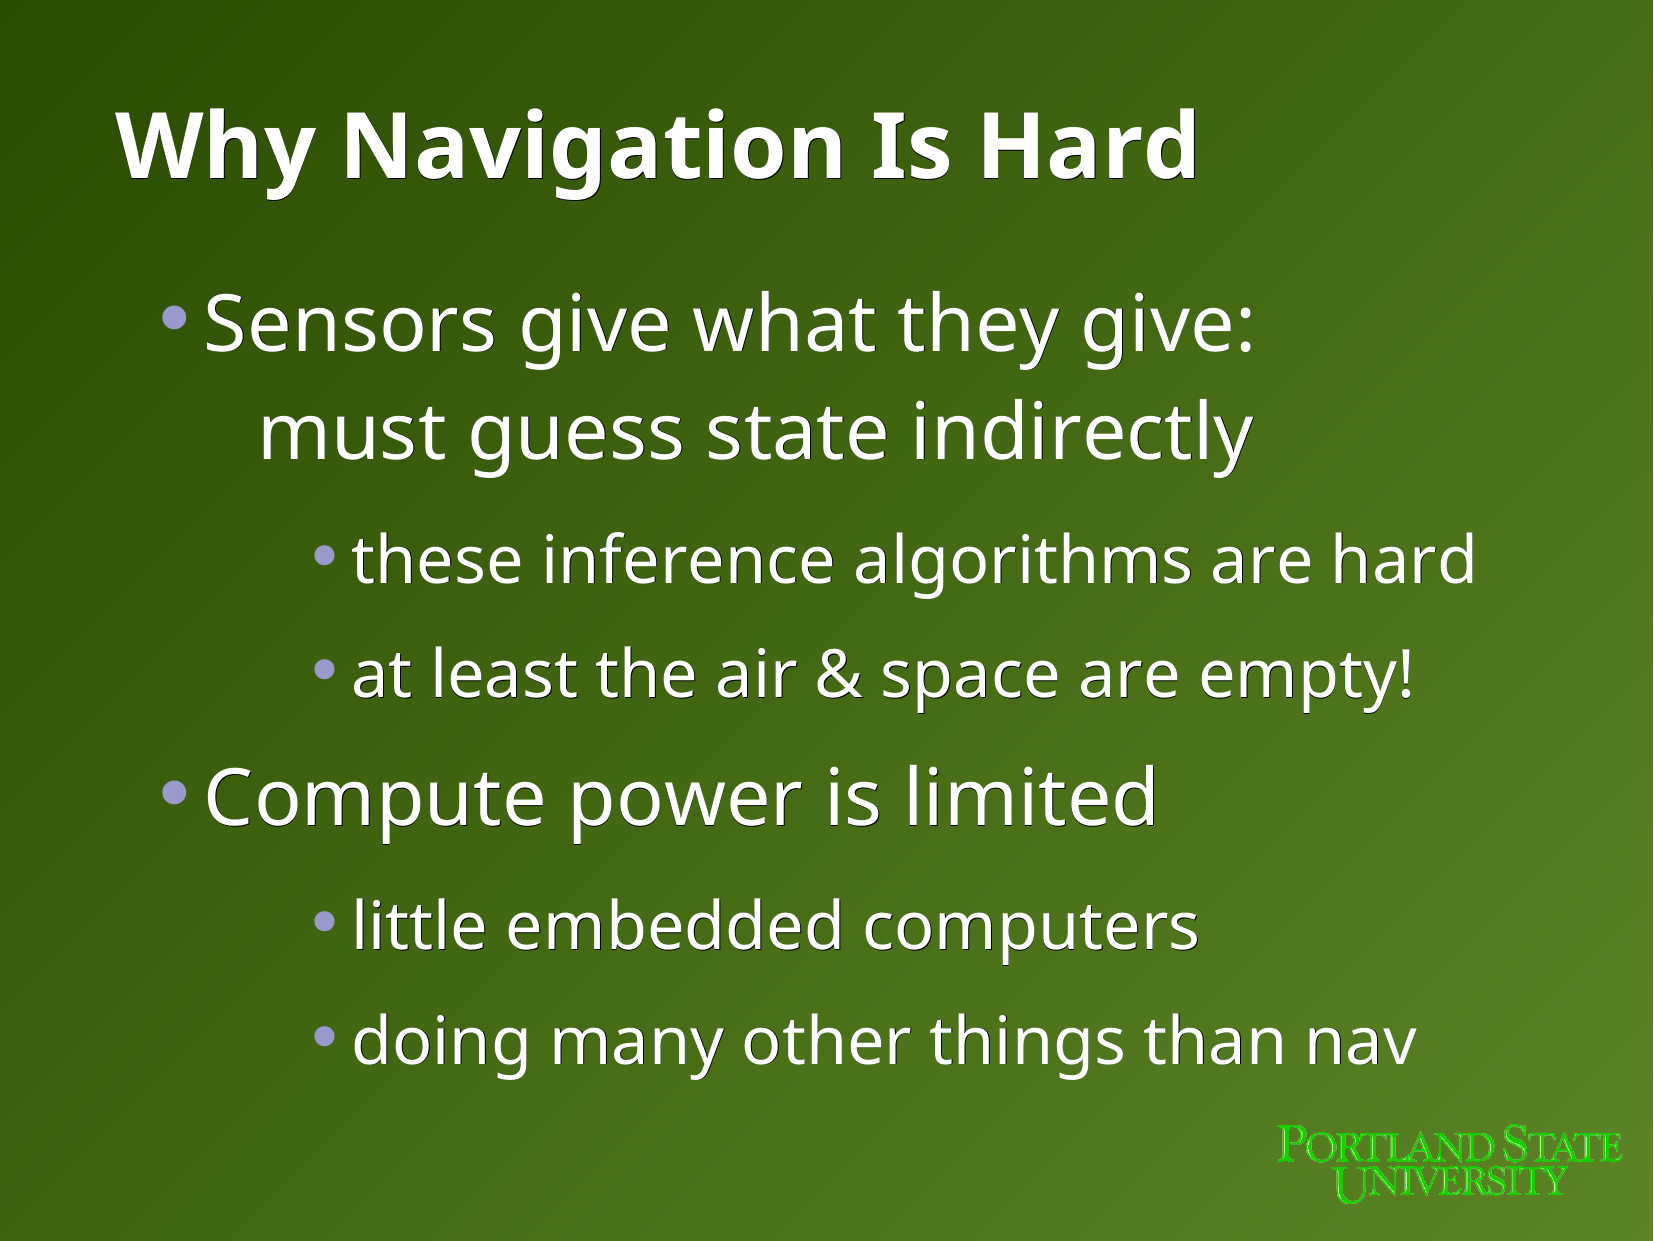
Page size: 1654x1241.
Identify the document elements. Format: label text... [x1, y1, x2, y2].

title Why Navigation Is Hard [115, 86, 1527, 200]
picture [1277, 1124, 1622, 1204]
list Sensors give what they give: must guess state indirectly these inference algorithms are hard at least the air & space are empty! Compute power is limited little embedded computers doing many other things than nav [115, 266, 1527, 1049]
